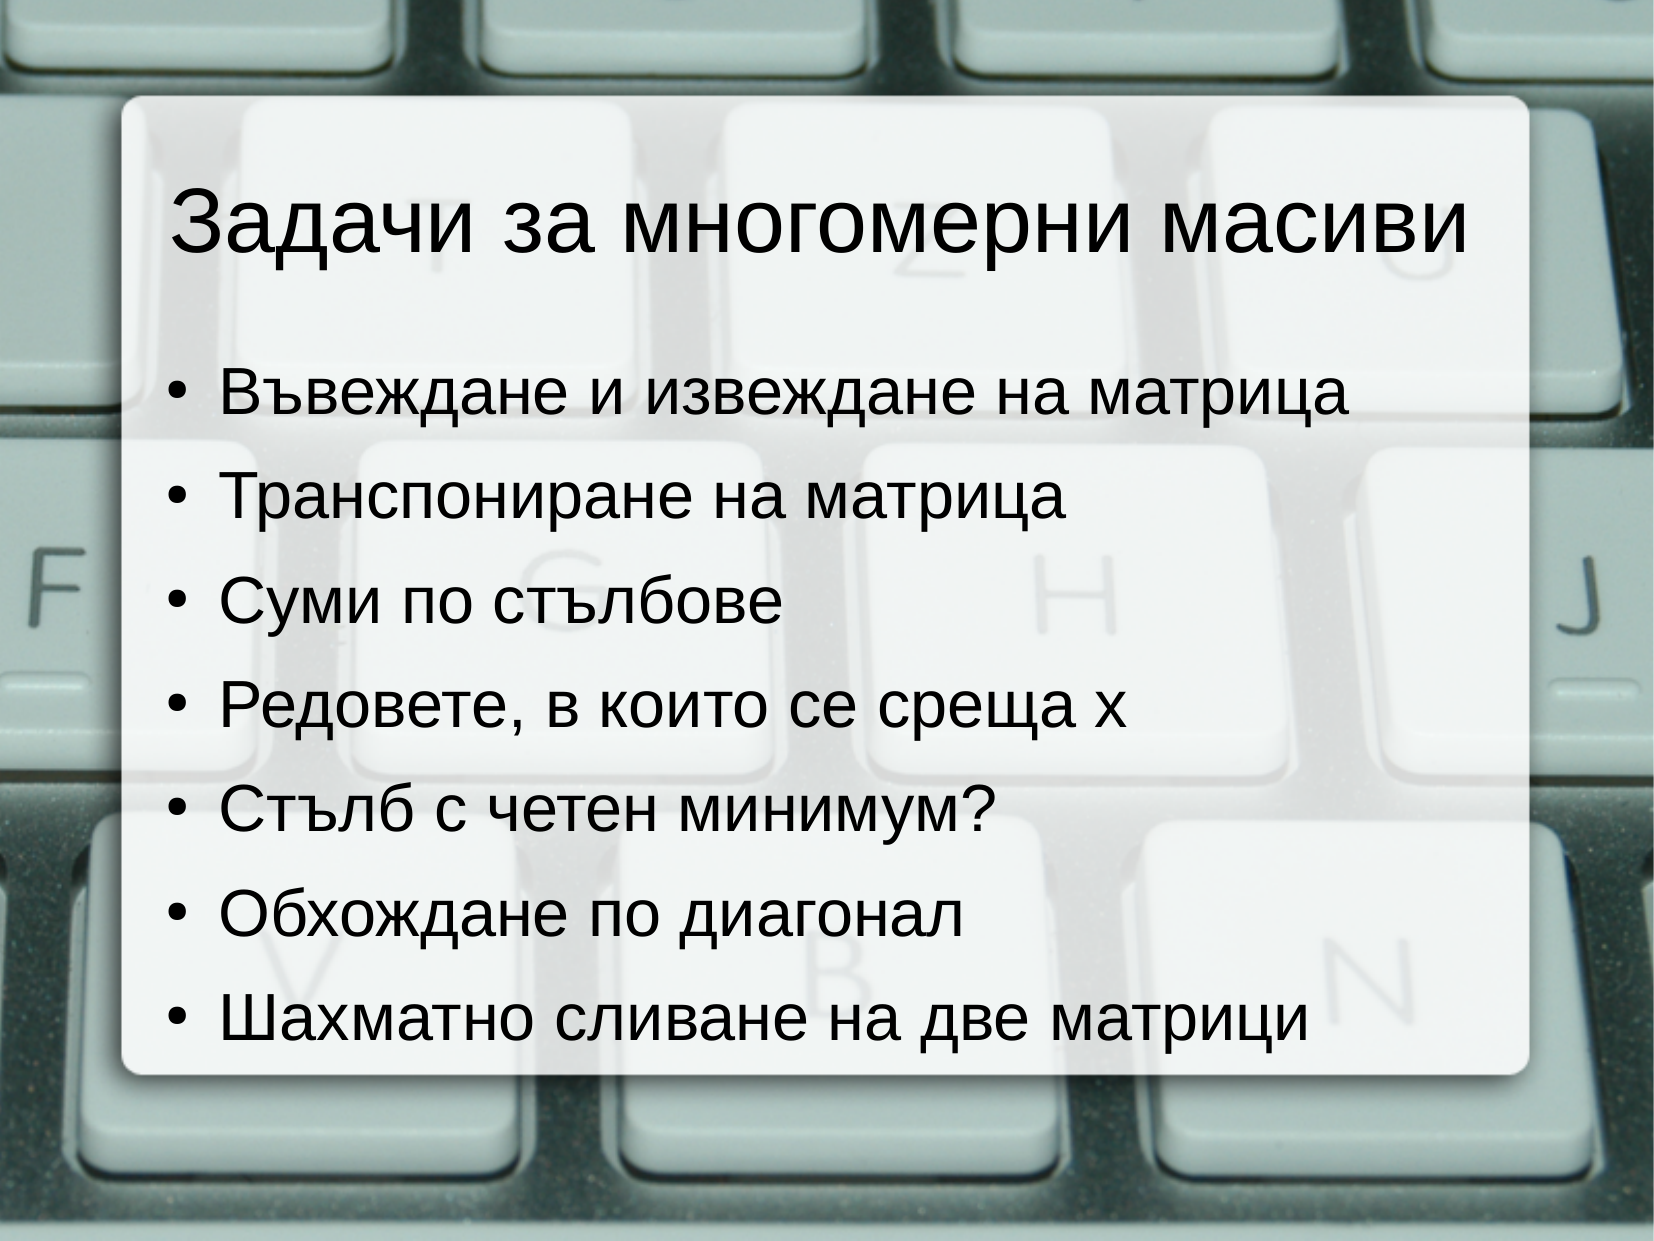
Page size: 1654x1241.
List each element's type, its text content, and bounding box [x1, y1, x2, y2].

picture [0, 0, 1654, 1241]
list Въвеждане и извеждане на матрица Транспониране на матрица Суми по стълбове Редовете, в които се среща x Стълб с четен минимум? Обхождане по диагонал Шахматно сливане на две матрици [147, 354, 1506, 1074]
title Задачи за многомерни масиви [135, 117, 1506, 325]
